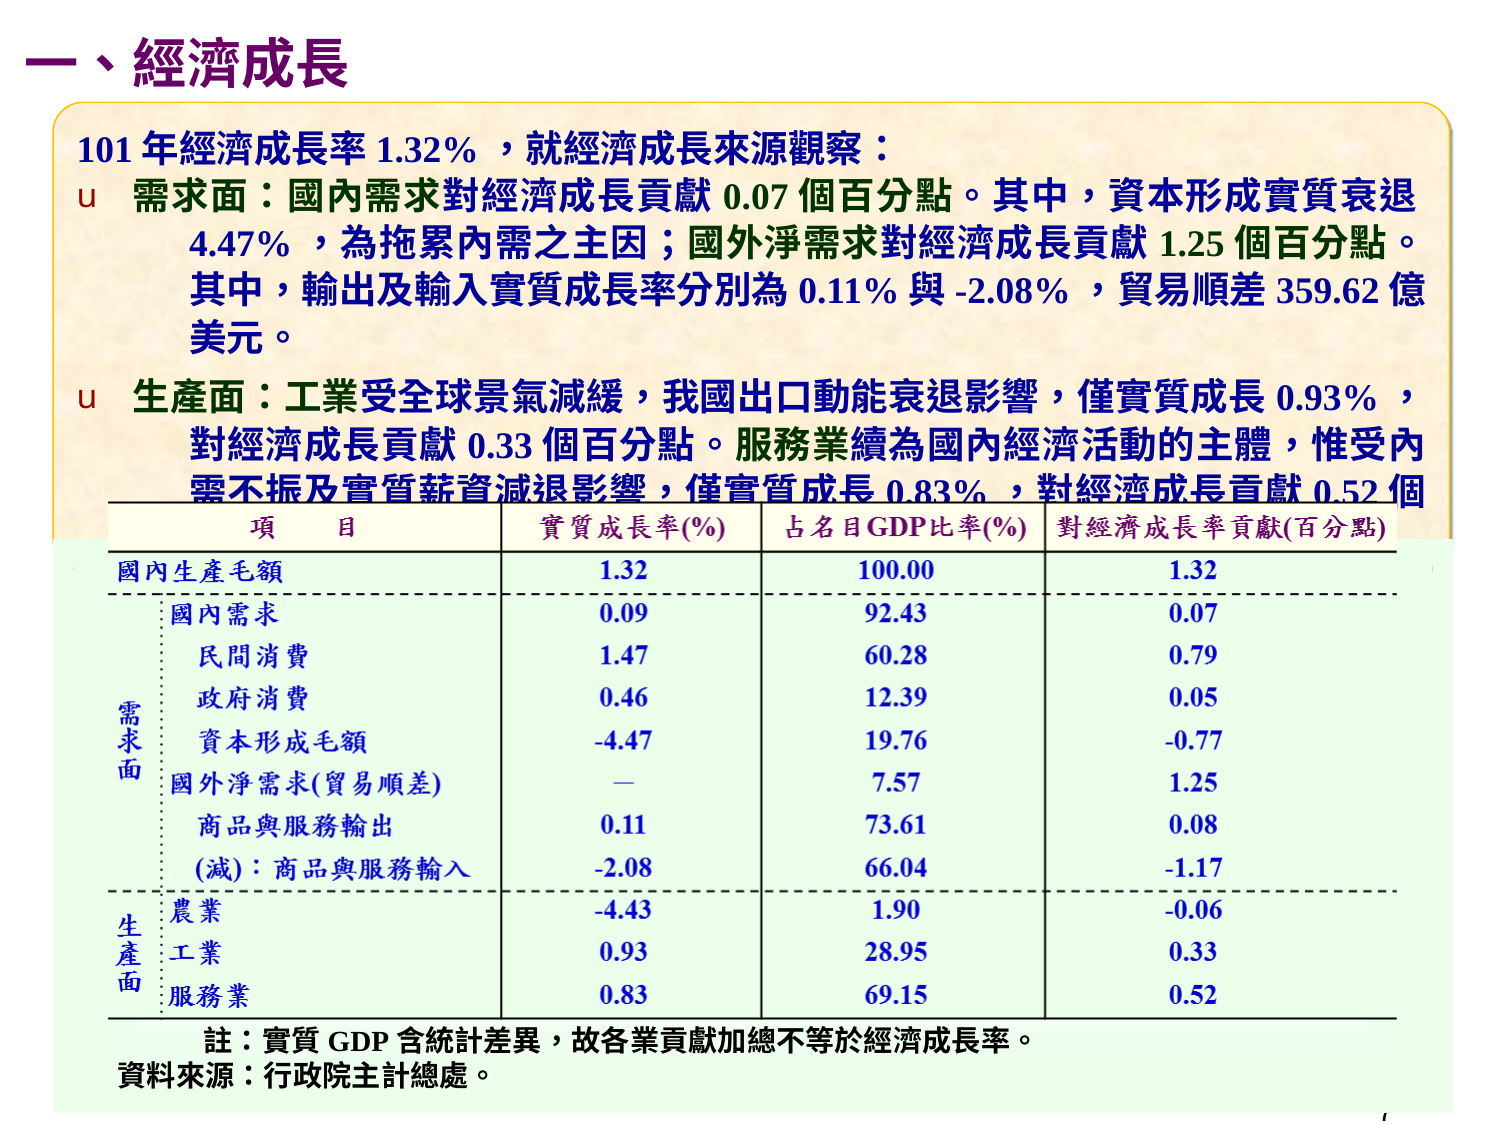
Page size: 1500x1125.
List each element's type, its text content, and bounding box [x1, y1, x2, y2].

text_box 註：實質GDP含統計差異，故各業貢獻加總不等於經濟成長率。 資料來源：行政院主計總處。 [103, 1015, 1154, 1100]
text_box 6 [1362, 1084, 1500, 1125]
text_box 一、經濟成長 [9, 9, 1185, 102]
text_box [53, 538, 1453, 1114]
text_box 101年經濟成長率1.32%，就經濟成長來源觀察： 需求面：國內需求對經濟成長貢獻0.07個百分點。其中，資本形成實質衰退4.47%，為拖累內需之主因；國外淨需求對經濟成長貢獻1.25個百分點。其中，輸出及輸入實質成長率分別為0.11%與-2.08%，貿易順差359.62億美元。 生產面：工業受全球景氣減緩，我國出口動能衰退影響，僅實質成長0.93%，對經濟成長貢獻0.33個百分點。服務業續為國內經濟活動的主體，惟受內需不振及實質薪資減退影響，僅實質成長0.83%，對經濟成長貢獻0.52個百分點。 [53, 102, 1450, 538]
picture [97, 502, 1404, 1029]
